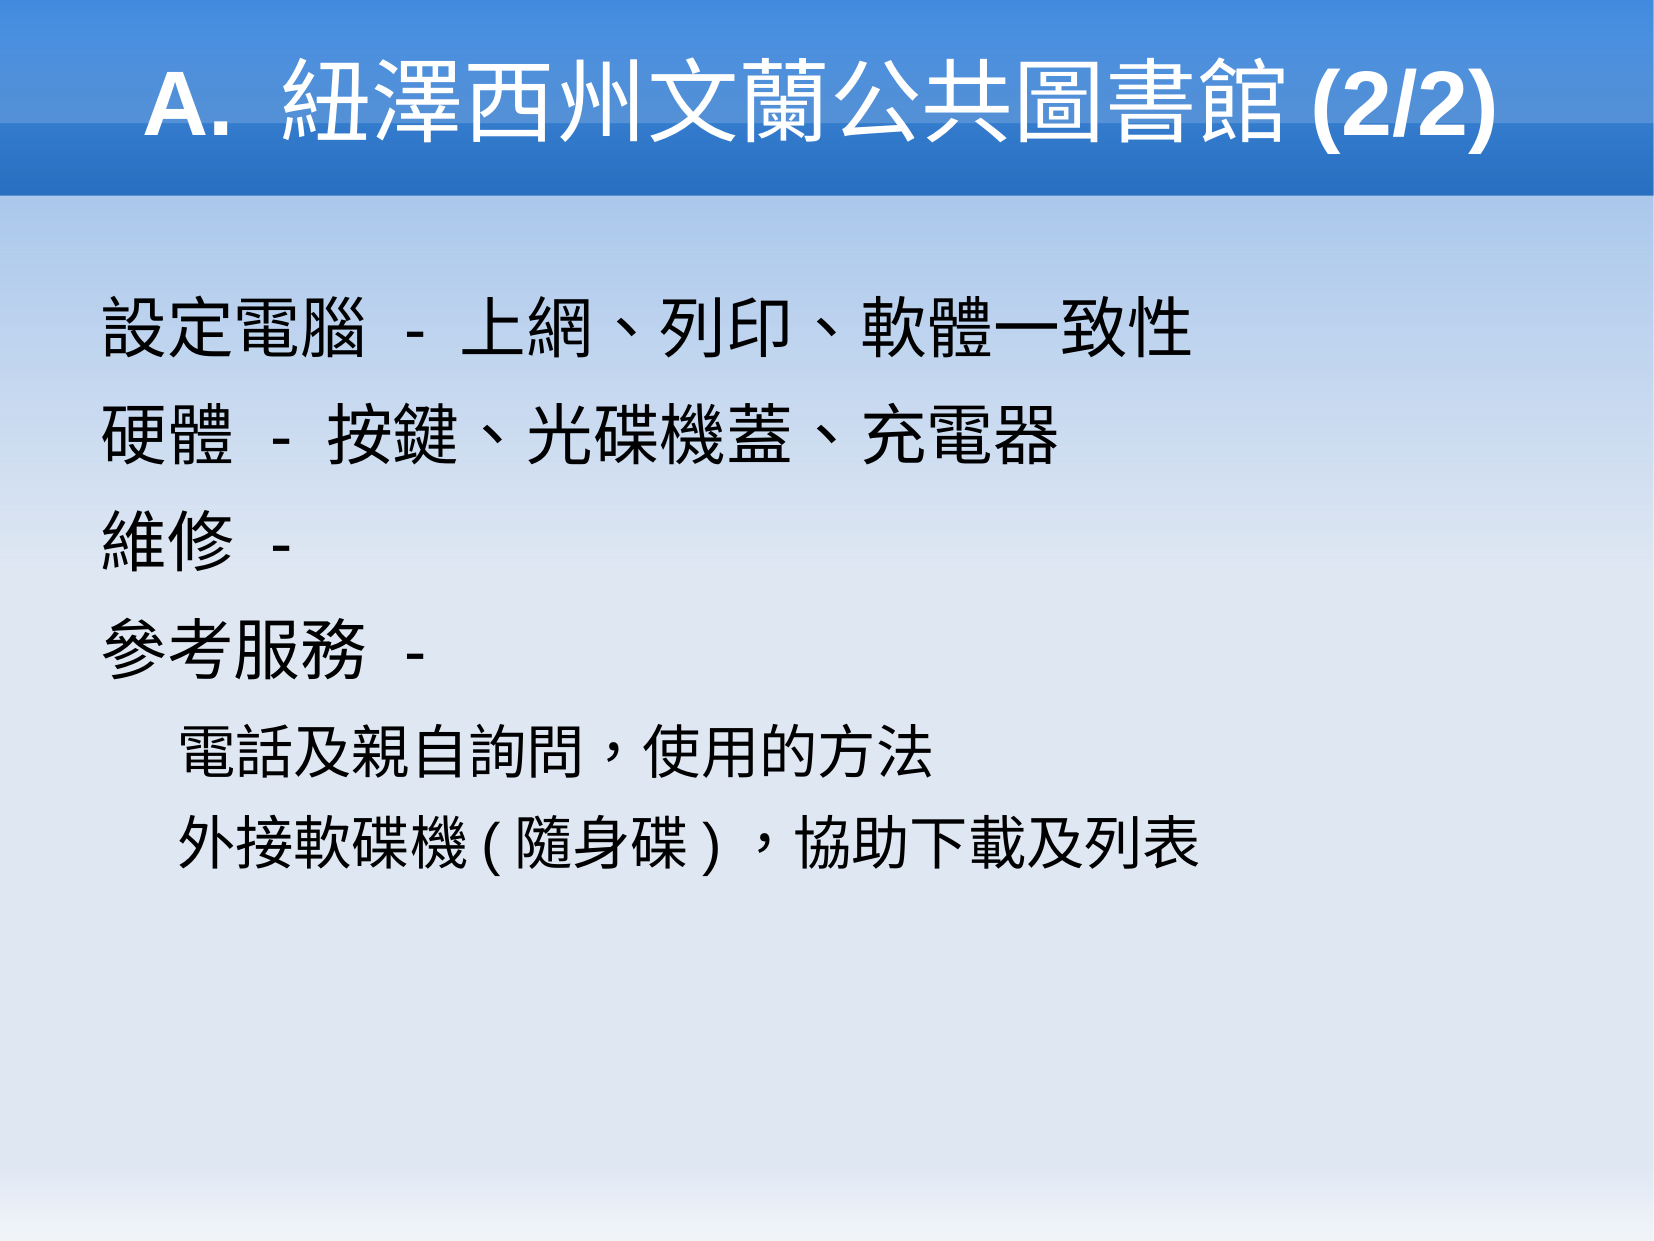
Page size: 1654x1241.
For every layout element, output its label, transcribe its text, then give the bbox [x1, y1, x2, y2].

picture [0, 0, 1654, 1241]
list 設定電腦 - 上網、列印、軟體一致性 硬體 - 按鍵、光碟機蓋、充電器 維修 - 參考服務 - 電話及親自詢問，使用的方法 外接軟碟機(隨身碟)，協助下載及列表 [82, 290, 1571, 1094]
title A. 紐澤西州文蘭公共圖書館(2/2) [76, 7, 1565, 200]
